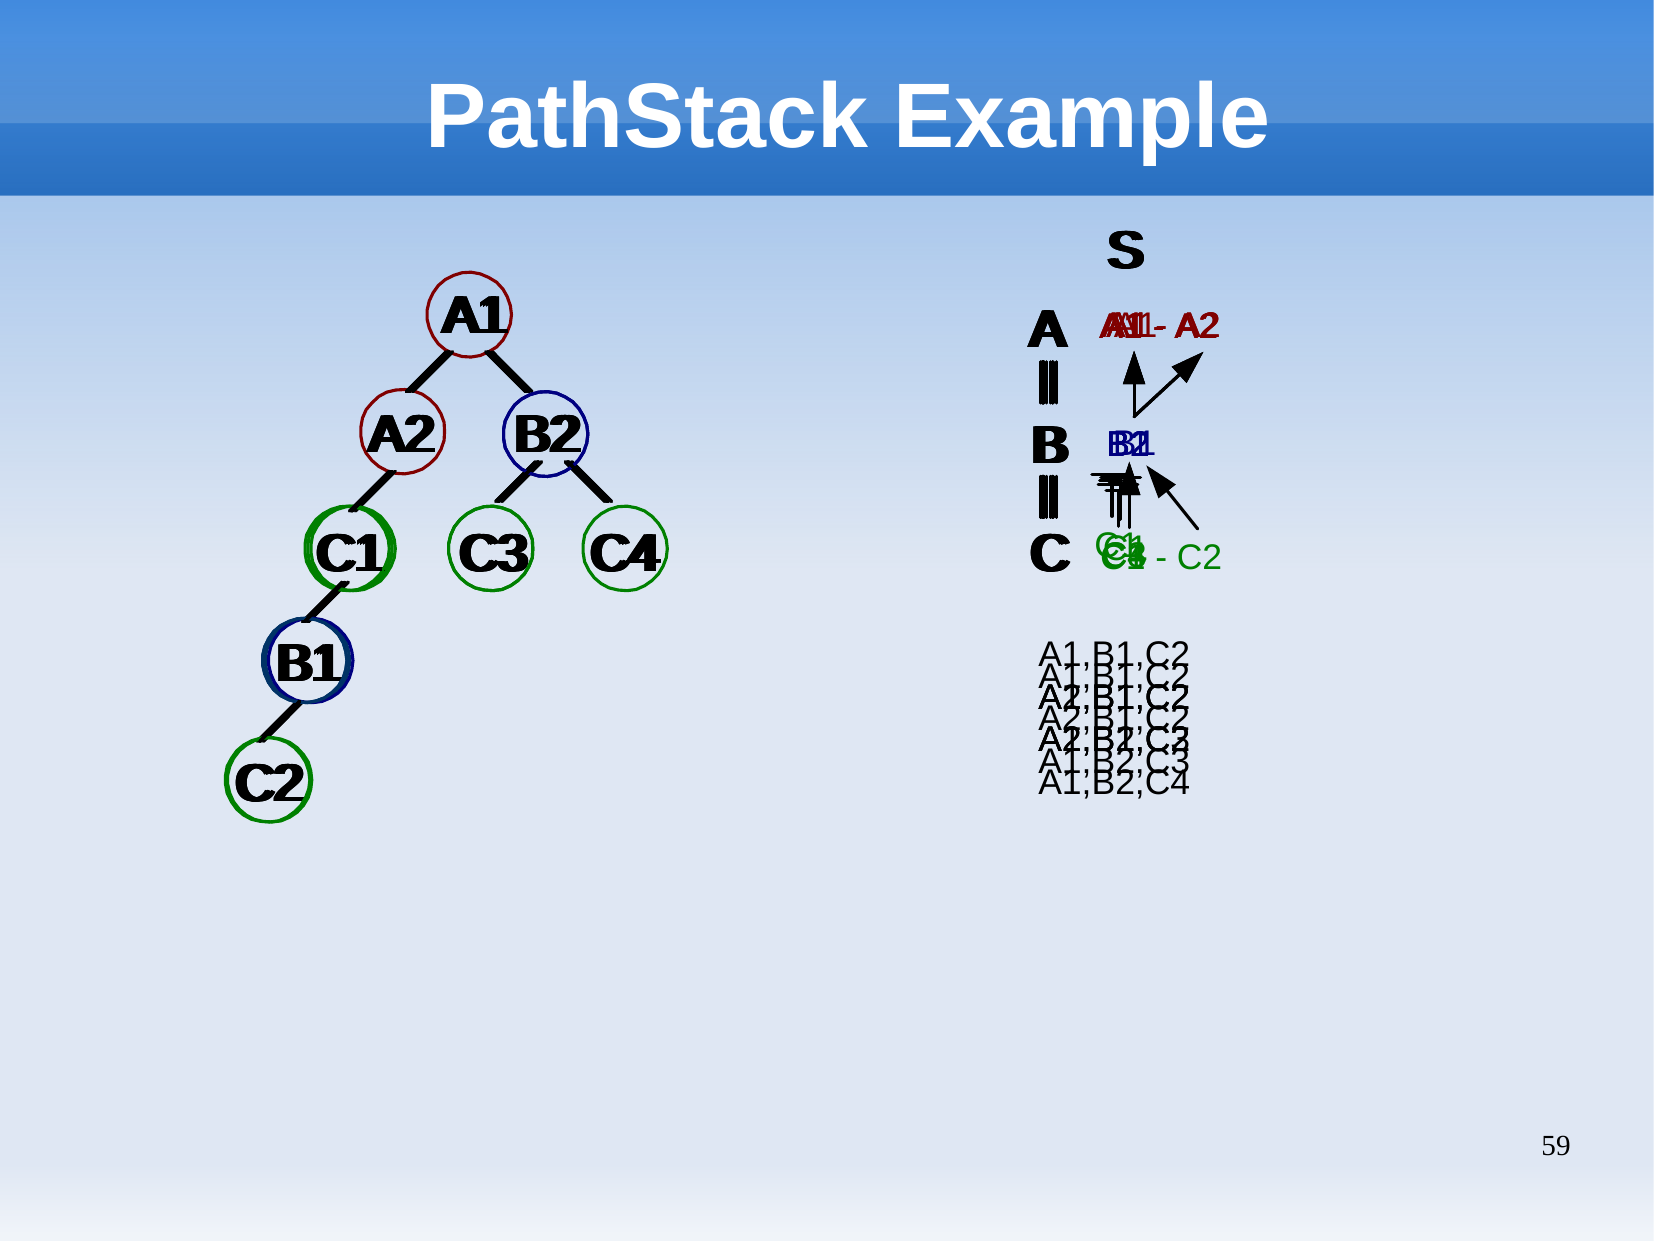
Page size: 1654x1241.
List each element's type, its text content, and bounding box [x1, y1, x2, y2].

picture [0, 0, 1654, 1241]
chart [206, 200, 1263, 838]
title PathStack Example [209, 49, 1488, 175]
